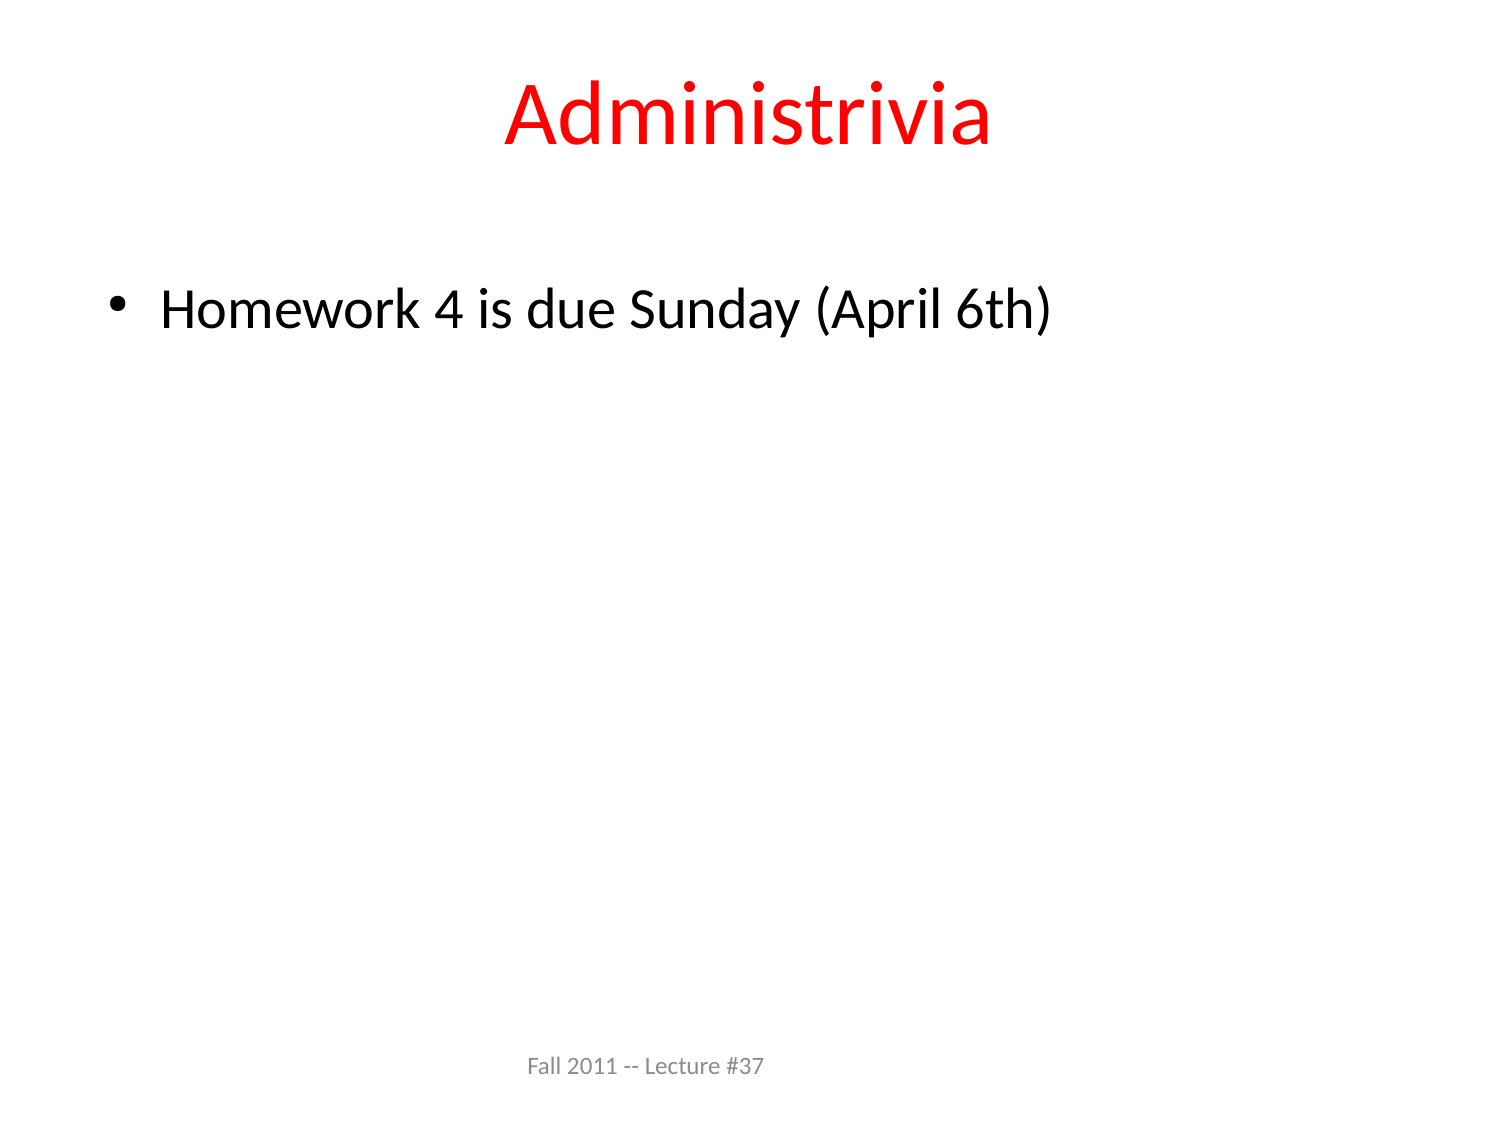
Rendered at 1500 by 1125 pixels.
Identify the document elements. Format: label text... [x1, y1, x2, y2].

title Administrivia [75, 45, 1425, 233]
list Homework 4 is due Sunday (April 6th) [75, 262, 1425, 1005]
